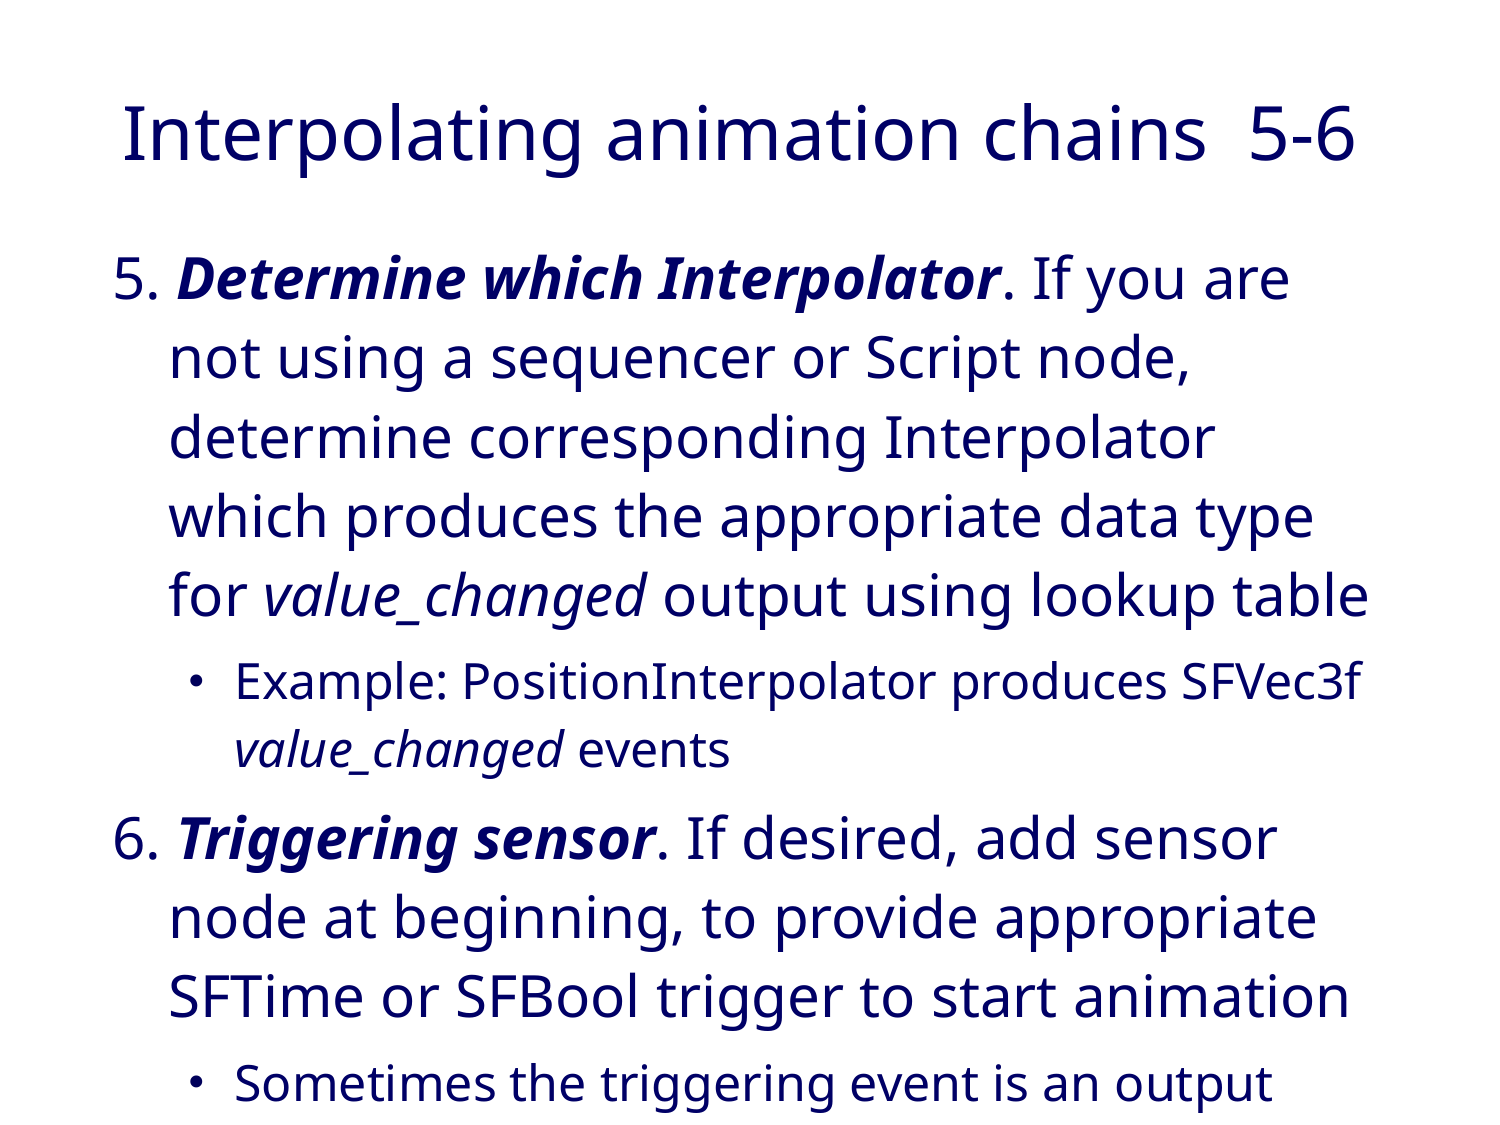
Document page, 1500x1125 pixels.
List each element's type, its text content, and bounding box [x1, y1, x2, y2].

title Interpolating animation chains 5-6 [112, 44, 1388, 218]
list 5. Determine which Interpolator. If you are not using a sequencer or Script node, determine corresponding Interpolator which produces the appropriate data type for value_changed output using lookup table Example: PositionInterpolator produces SFVec3f value_changed events 6. Triggering sensor. If desired, add sensor node at beginning, to provide appropriate SFTime or SFBool trigger to start animation Sometimes the triggering event is an output event from another animation chain [112, 237, 1388, 1081]
